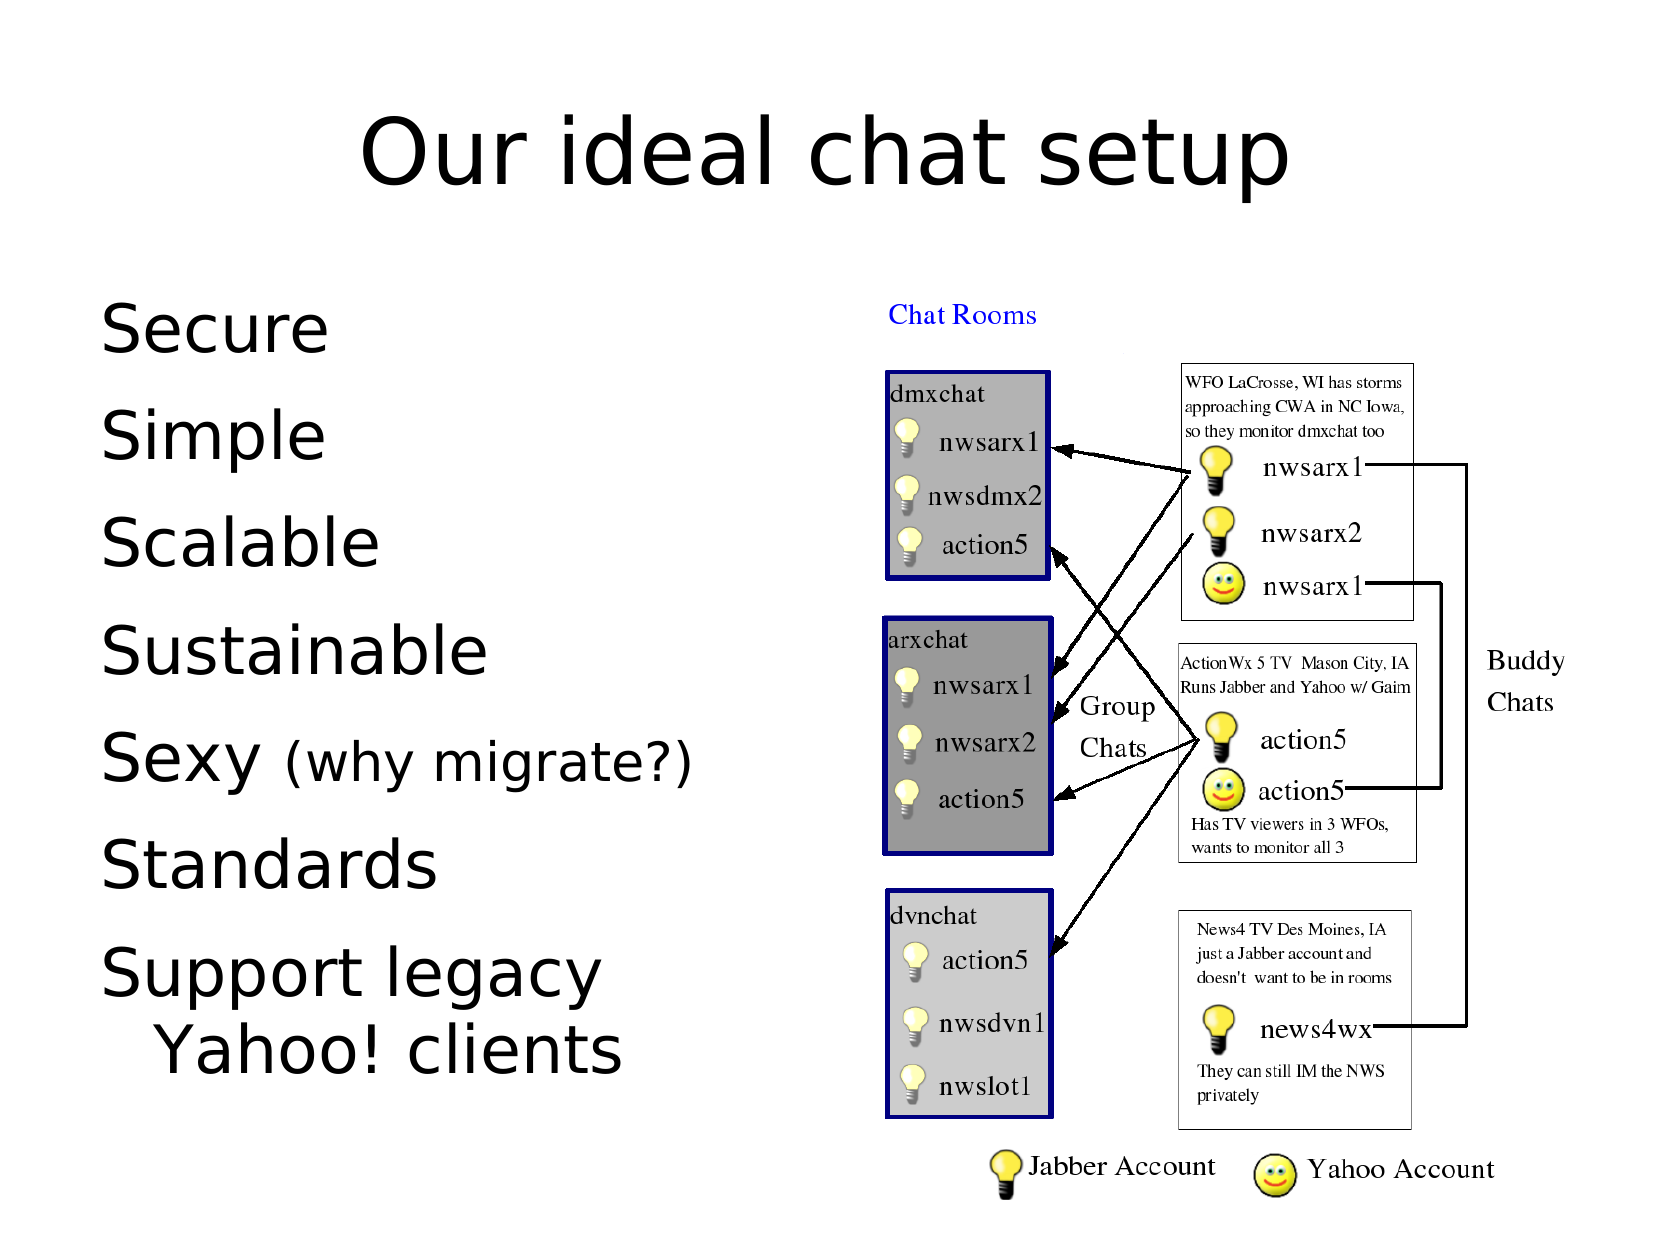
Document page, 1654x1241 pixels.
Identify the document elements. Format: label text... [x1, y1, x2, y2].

title Our ideal chat setup [82, 49, 1571, 257]
list Secure Simple Scalable Sustainable Sexy (why migrate?) Standards Support legacy Yahoo! clients [82, 290, 809, 1109]
picture [862, 262, 1577, 1201]
